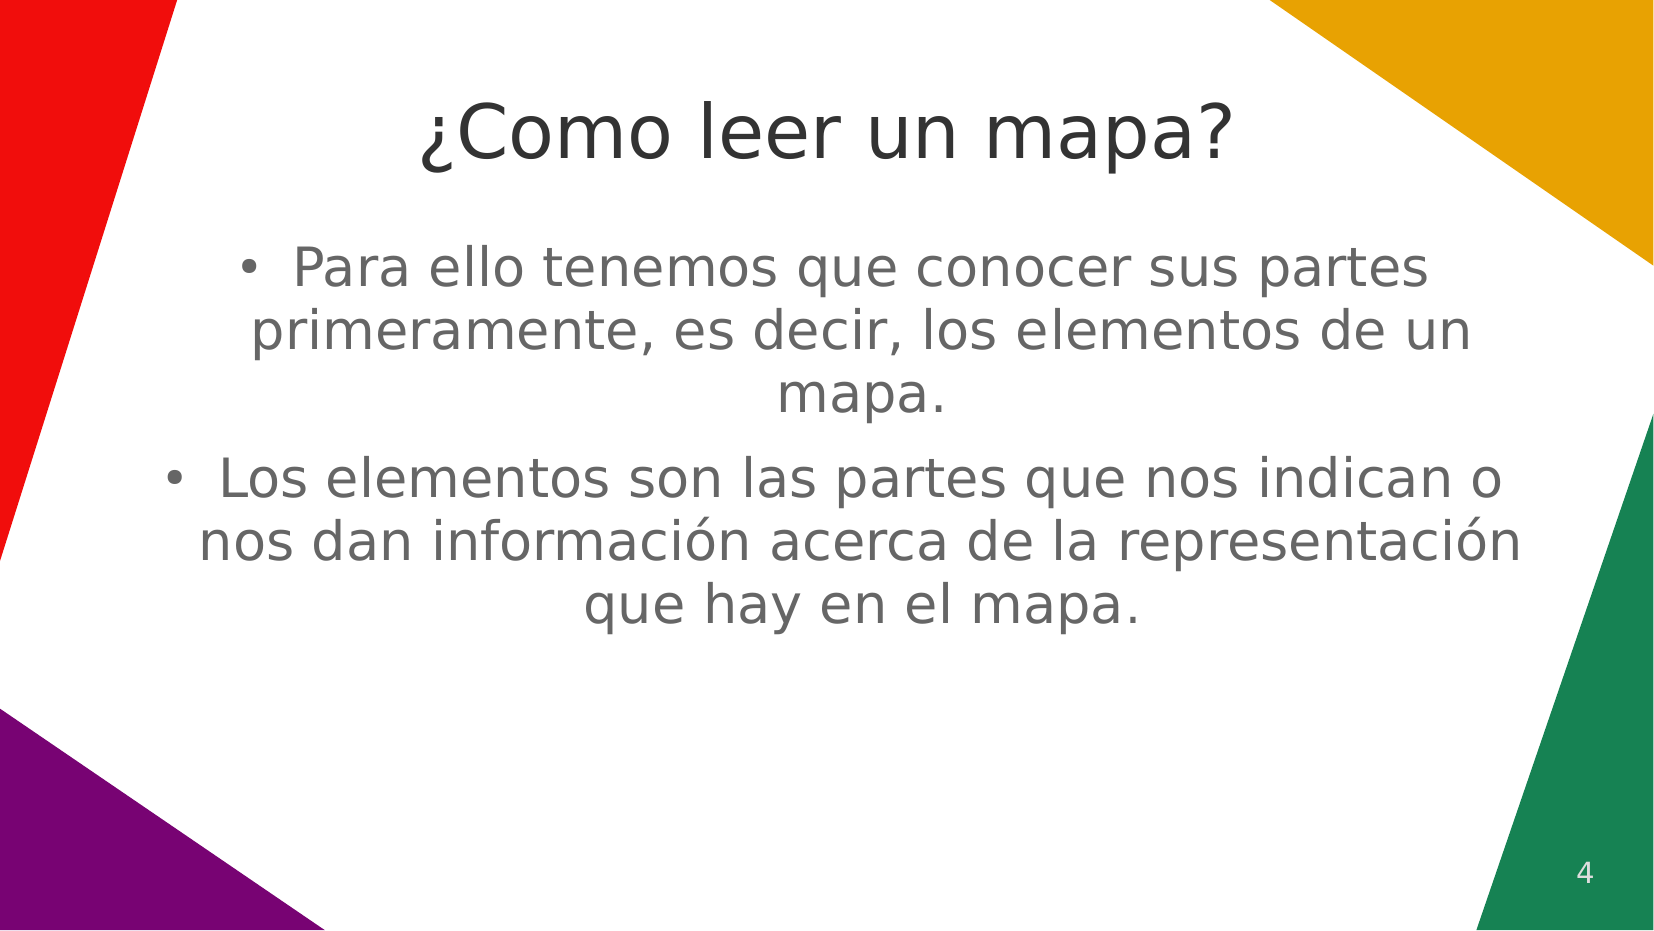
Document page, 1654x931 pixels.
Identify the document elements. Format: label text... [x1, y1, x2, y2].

title ¿Como leer un mapa? [118, 59, 1536, 207]
list Para ello tenemos que conocer sus partes primeramente, es decir, los elementos de un mapa. Los elementos son las partes que nos indican o nos dan información acerca de la representación que hay en el mapa. [118, 236, 1536, 709]
